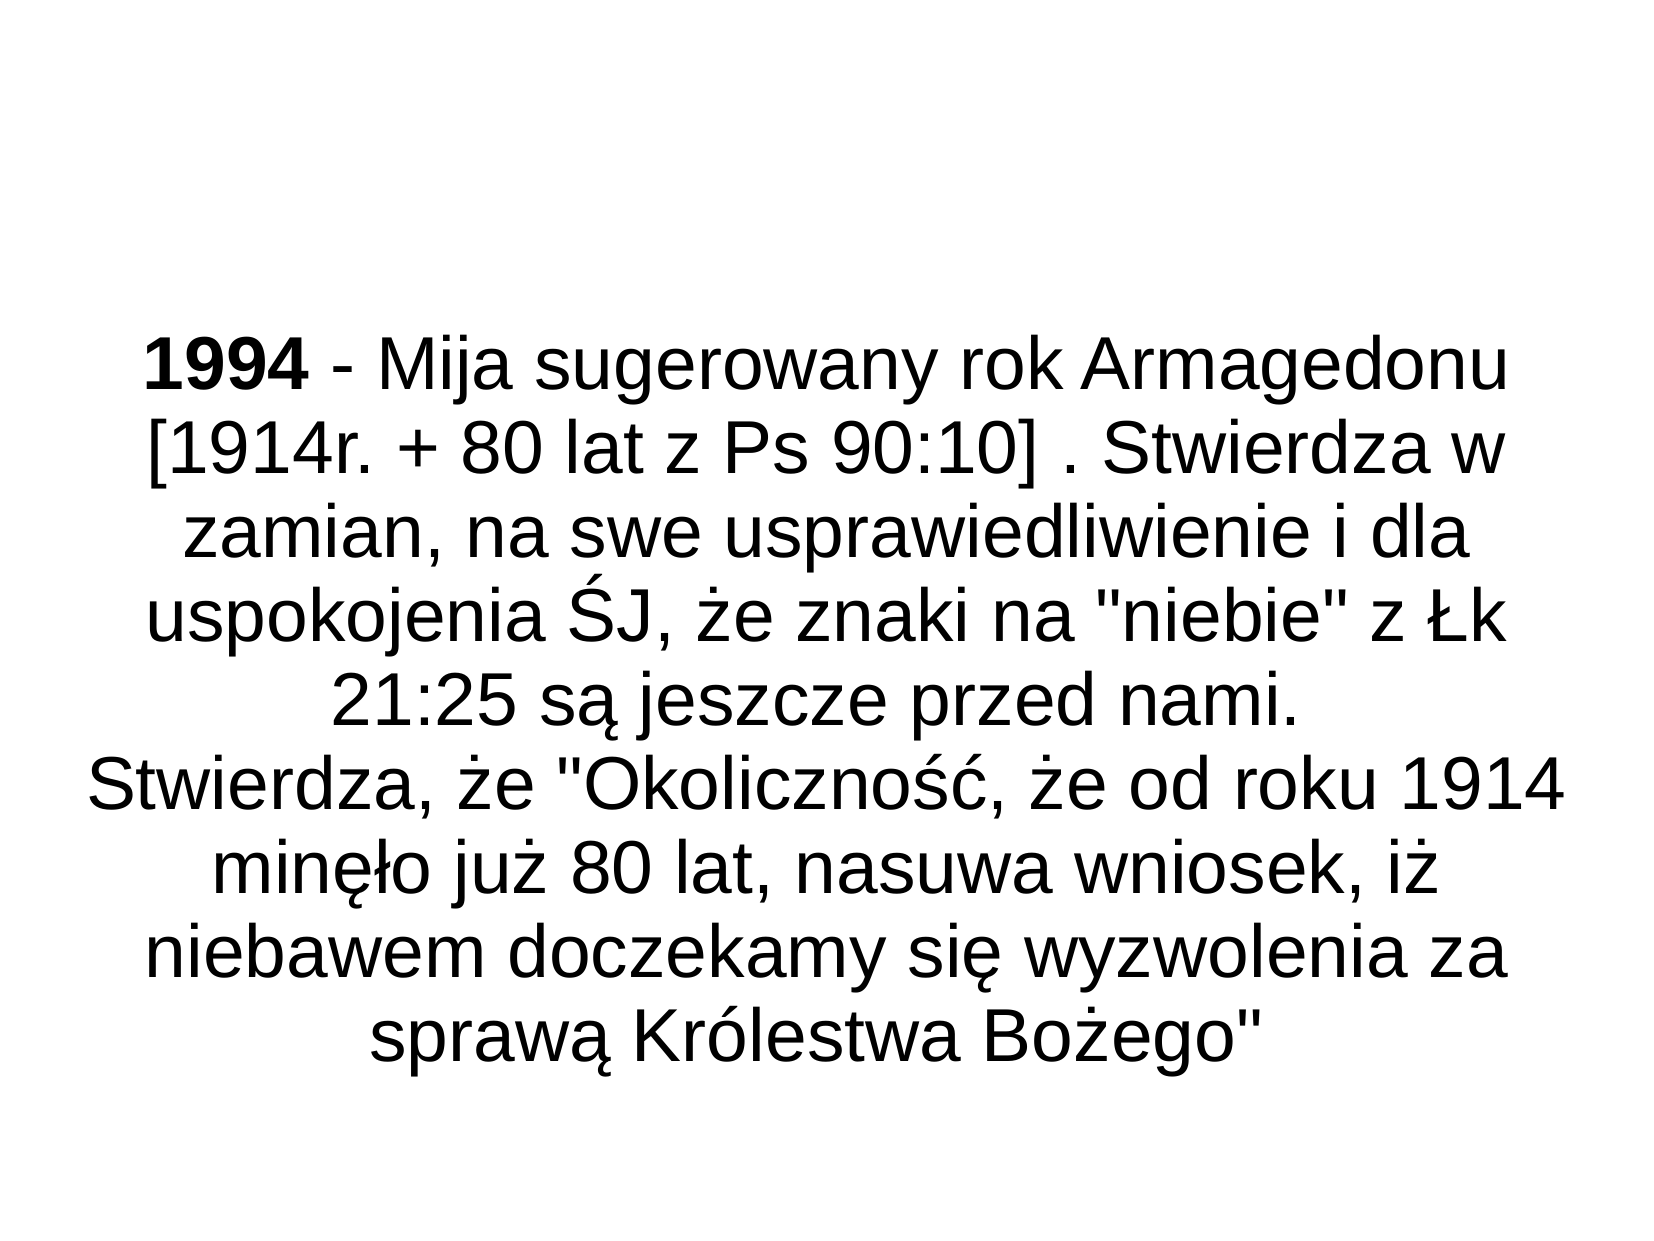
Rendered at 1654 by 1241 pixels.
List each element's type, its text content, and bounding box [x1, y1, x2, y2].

subtitle 1994 - Mija sugerowany rok Armagedonu [1914r. + 80 lat z Ps 90:10] . Stwierdza w zamian, na swe usprawiedliwienie i dla uspokojenia ŚJ, że znaki na "niebie" z Łk 21:25 są jeszcze przed nami. Stwierdza, że "Okoliczność, że od roku 1914 minęło już 80 lat, nasuwa wniosek, iż niebawem doczekamy się wyzwolenia za sprawą Królestwa Bożego" [82, 297, 1571, 1102]
